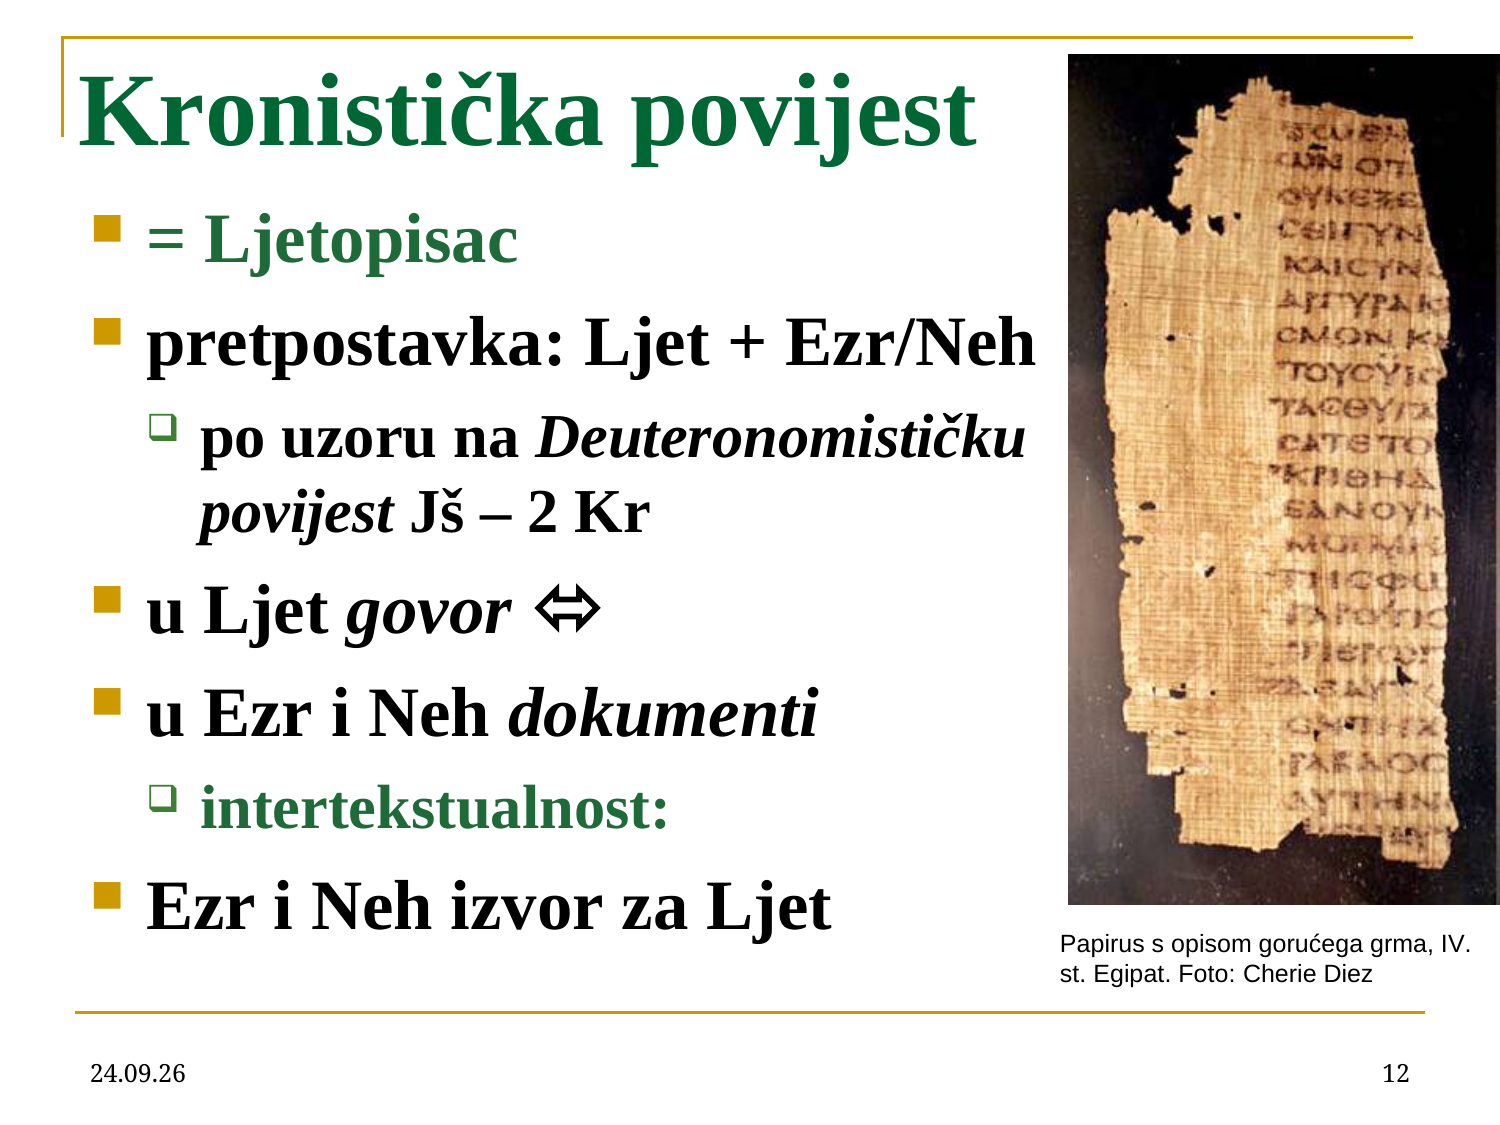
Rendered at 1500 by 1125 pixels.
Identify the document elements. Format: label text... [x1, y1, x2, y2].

table_header [1010, 905, 1045, 1010]
list = Ljetopisac pretpostavka: Ljet + Ezr/Neh po uzoru na Deuteronomističku povijest Jš – 2 Kr u Ljet govor  u Ezr i Neh dokumenti intertekstualnost: Ezr i Neh izvor za Ljet [75, 184, 1068, 1006]
text_box <number> [1074, 1024, 1426, 1100]
text_box 03.12.25 [74, 1024, 426, 1100]
table_header Papirus s opisom gorućega grma, IV. st. Egipat. Foto: Cherie Diez [1045, 905, 1500, 1010]
picture [1068, 54, 1500, 905]
title Kronistička povijest [63, 33, 1414, 221]
